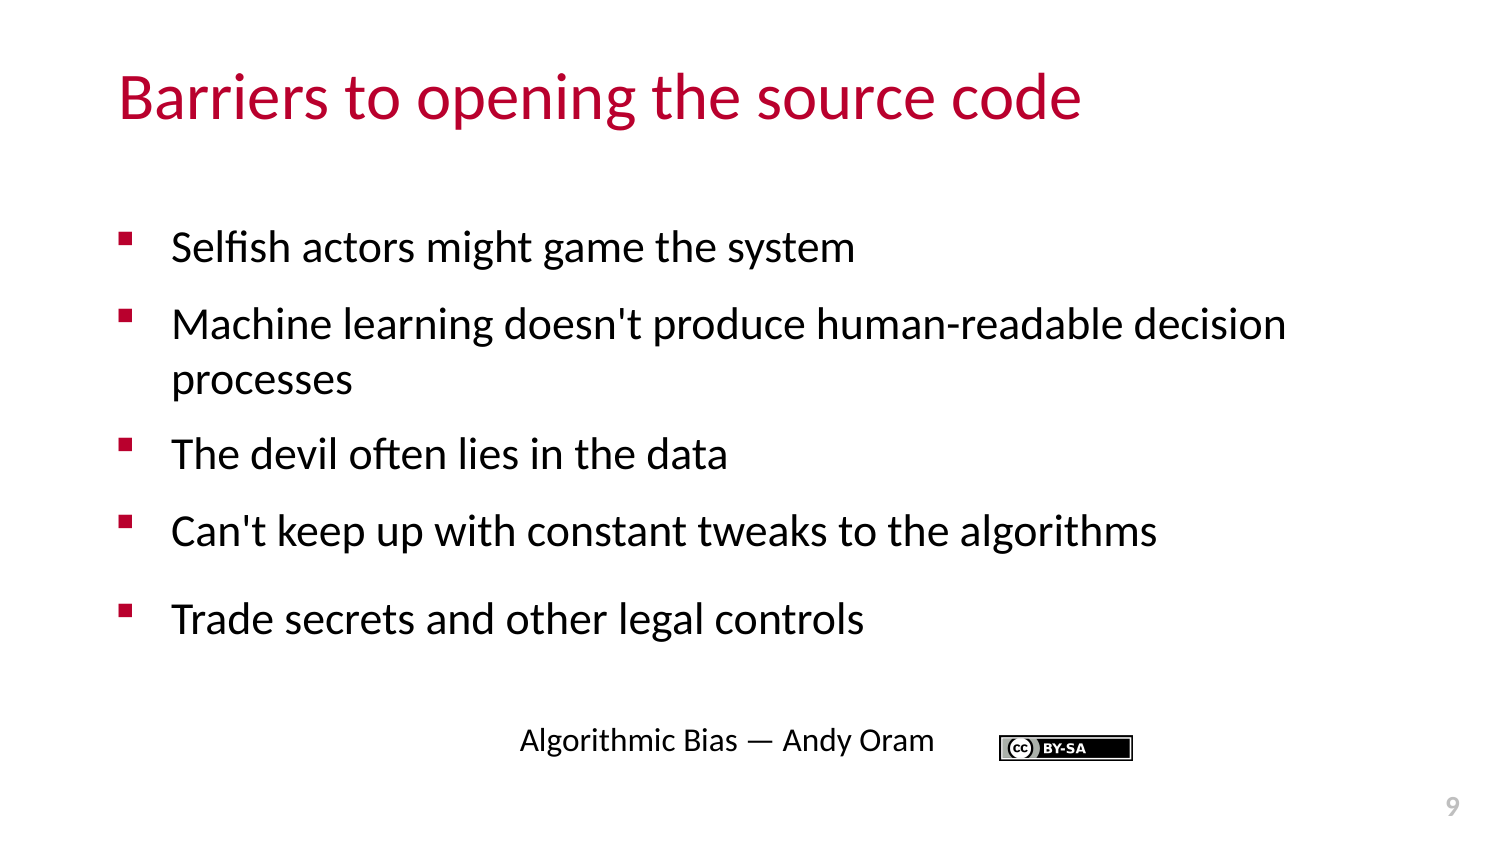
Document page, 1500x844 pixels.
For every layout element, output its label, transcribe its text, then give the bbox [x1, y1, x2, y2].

list Trade secrets and other legal controls [100, 581, 1394, 658]
list Can't keep up with constant tweaks to the algorithms [100, 492, 1394, 569]
list Selfish actors might game the system [99, 209, 1394, 286]
picture [999, 735, 1133, 761]
list The devil often lies in the data [100, 416, 1394, 492]
title Barriers to opening the source code [103, 45, 1397, 197]
slide_number <number> [1125, 782, 1475, 828]
list Algorithmic Bias — Andy Oram [207, 715, 1248, 794]
list Machine learning doesn't produce human-readable decision processes [100, 286, 1394, 362]
